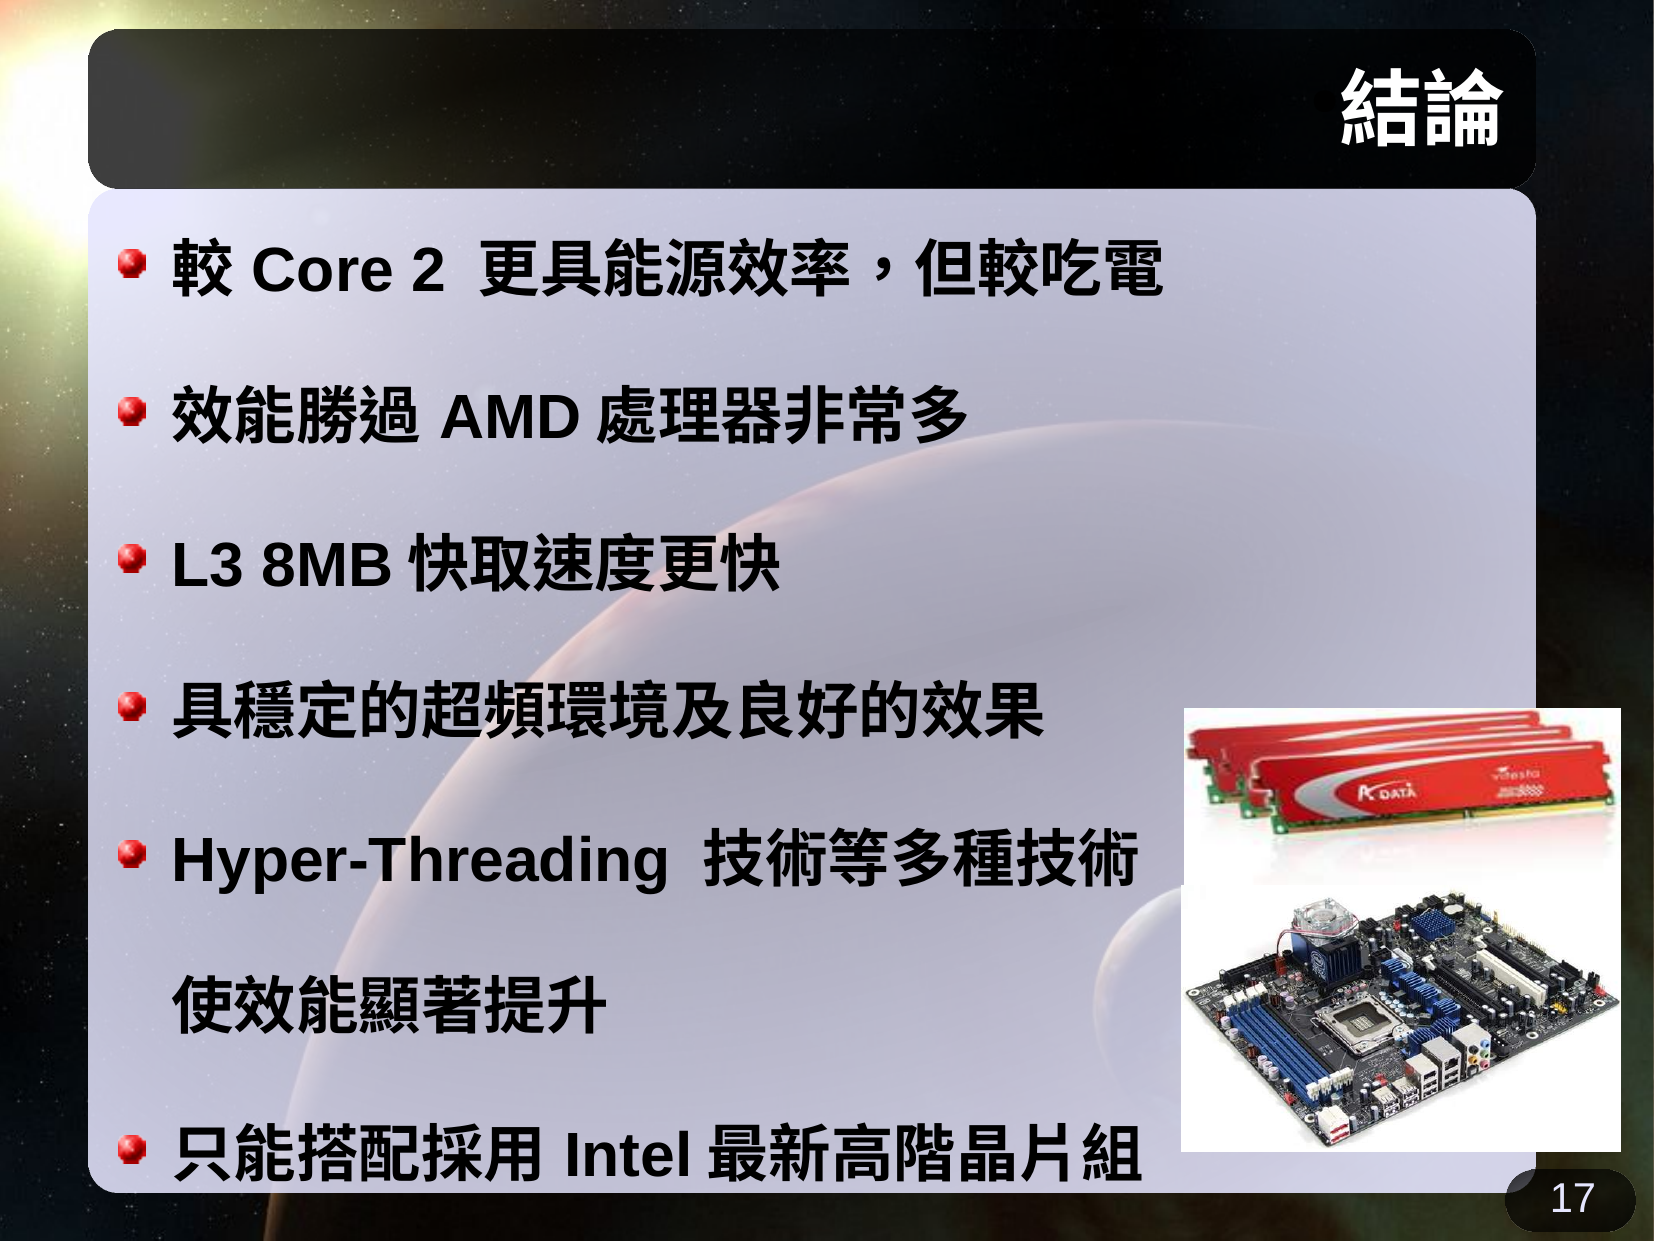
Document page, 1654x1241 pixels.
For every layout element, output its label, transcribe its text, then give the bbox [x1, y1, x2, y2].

list 較Core 2 更具能源效率，但較吃電 效能勝過AMD處理器非常多 L3 8MB快取速度更快 具穩定的超頻環境及良好的效果 Hyper-Threading 技術等多種技術 使效能顯著提升 只能搭配採用Intel最新高階晶片組 X58與DDR3 記憶體 --- 價錢偏高 [118, 218, 1477, 1179]
picture [0, 0, 1654, 1241]
title 結論 [118, 36, 1506, 171]
